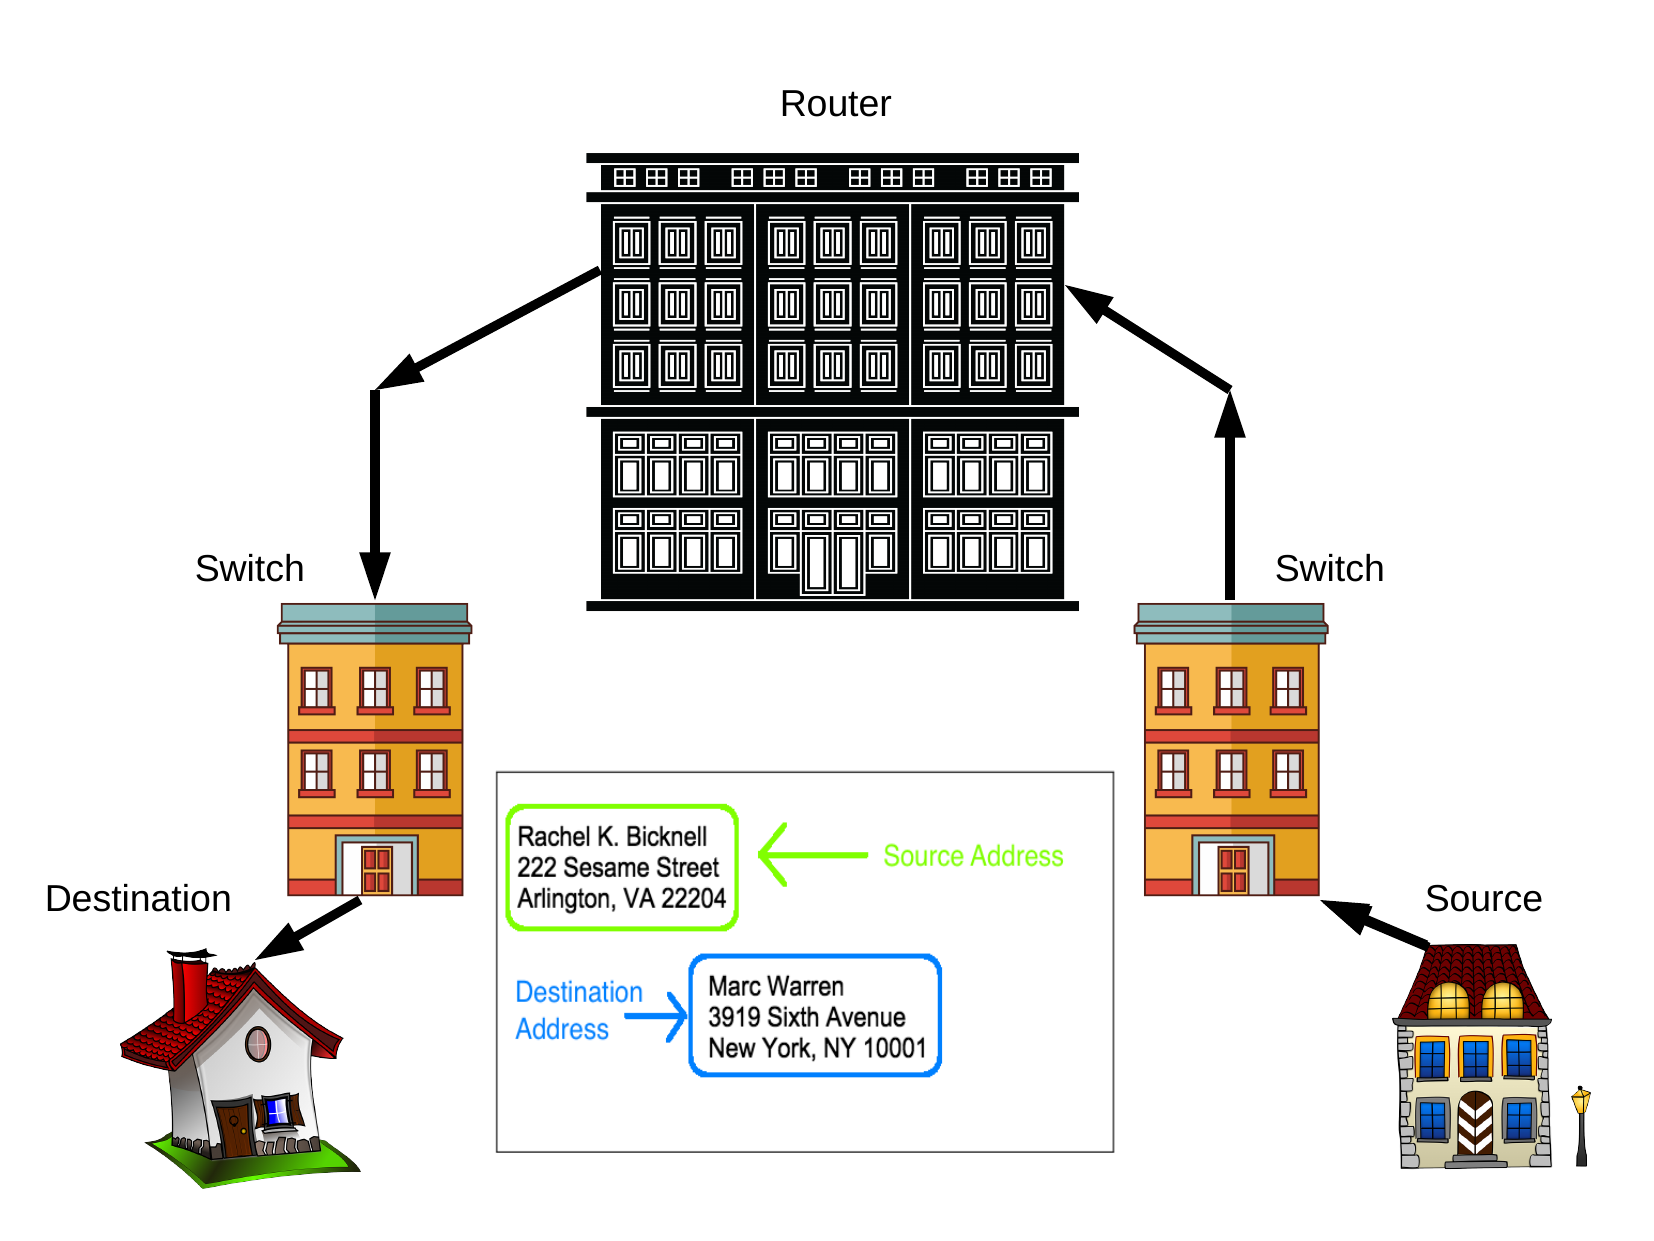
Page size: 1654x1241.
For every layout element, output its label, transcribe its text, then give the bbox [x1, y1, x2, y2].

text_box Switch [180, 540, 331, 597]
text_box Source [1410, 870, 1561, 927]
text_box Router [765, 75, 991, 132]
text_box Destination [30, 870, 256, 927]
picture [120, 119, 1591, 1241]
text_box Switch [1260, 540, 1486, 597]
